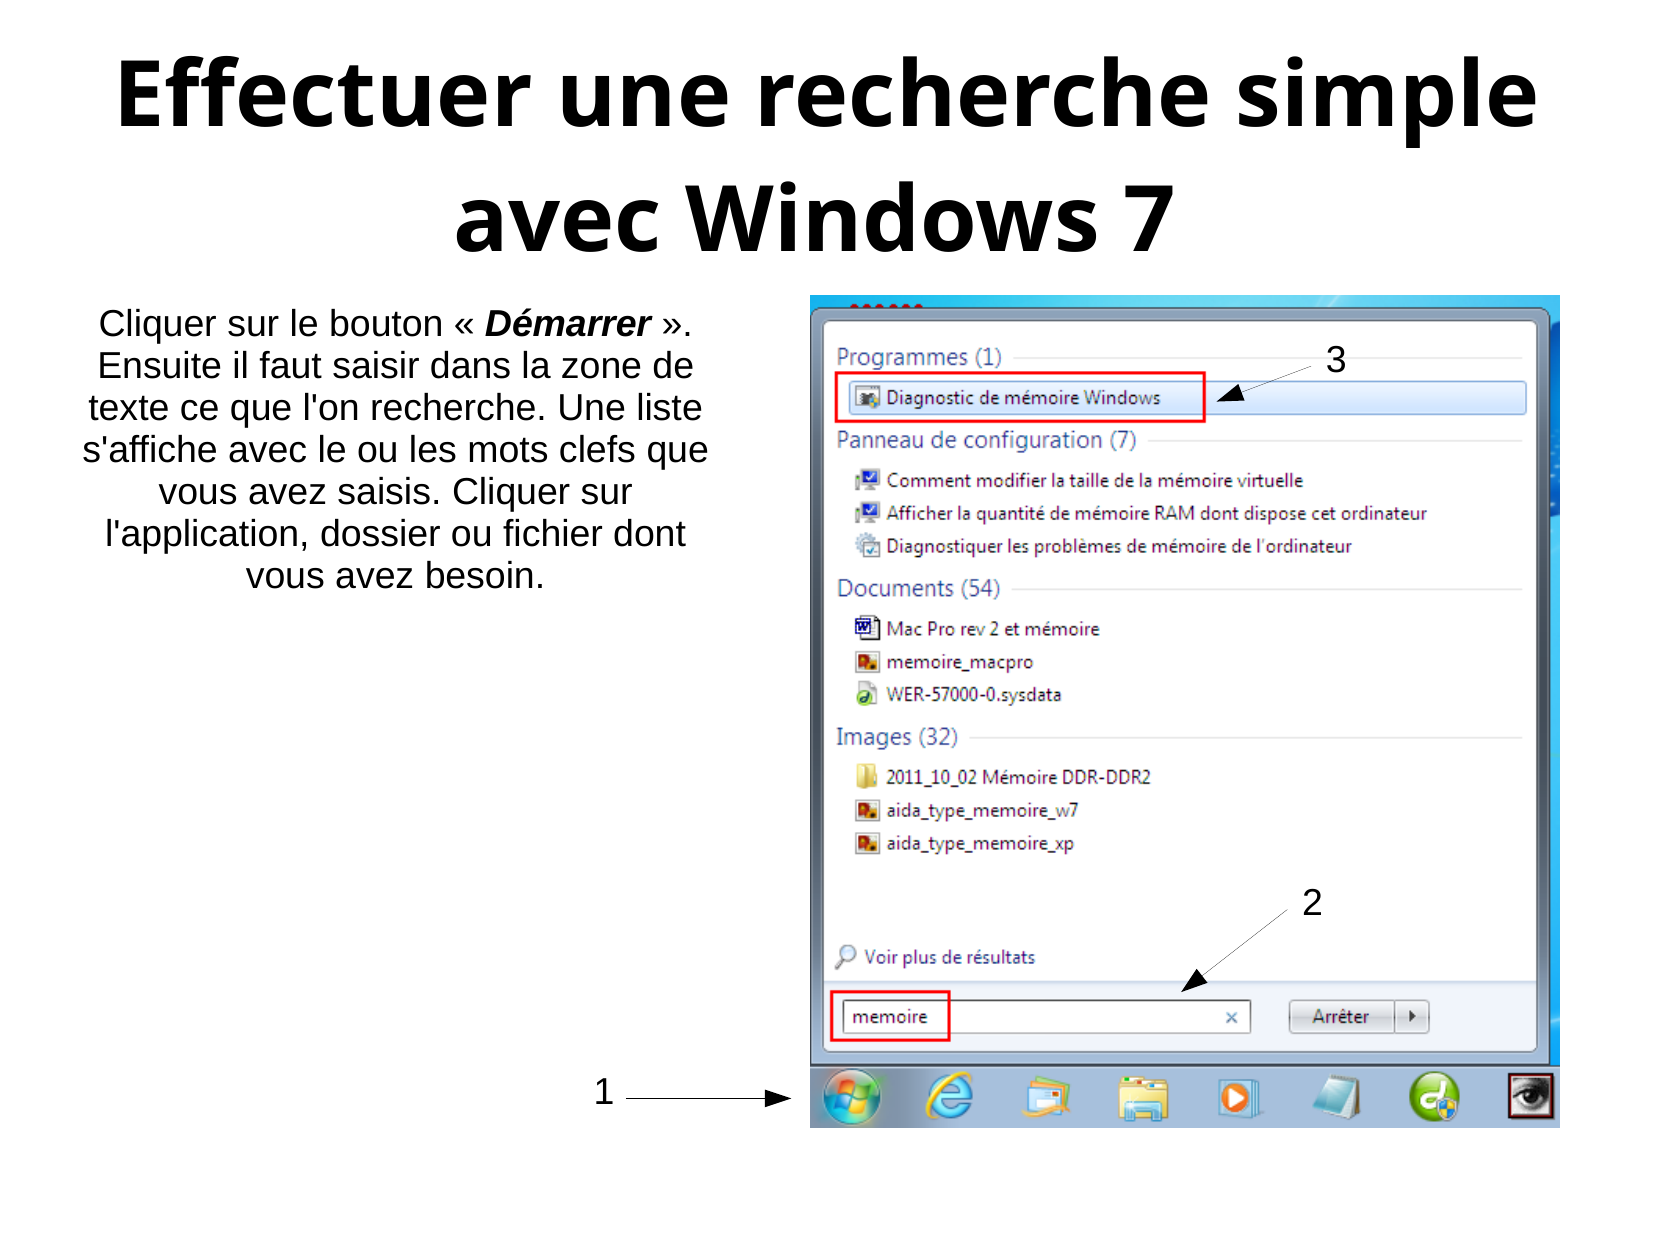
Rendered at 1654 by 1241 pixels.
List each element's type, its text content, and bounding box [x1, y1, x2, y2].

text_box 2 [1287, 874, 1406, 931]
text_box 1 [578, 1062, 650, 1120]
text_box 3 [1311, 330, 1394, 388]
text_box Cliquer sur le bouton « Démarrer ». Ensuite il faut saisir dans la zone de texte ce que l'on recherche. Une liste s'affiche avec le ou les mots clefs que vous avez saisis. Cliquer sur l'application, dossier ou fichier dont vous avez besoin. [47, 295, 745, 606]
title Effectuer une recherche simple avec Windows 7 [82, 49, 1571, 257]
picture [810, 295, 1560, 1129]
